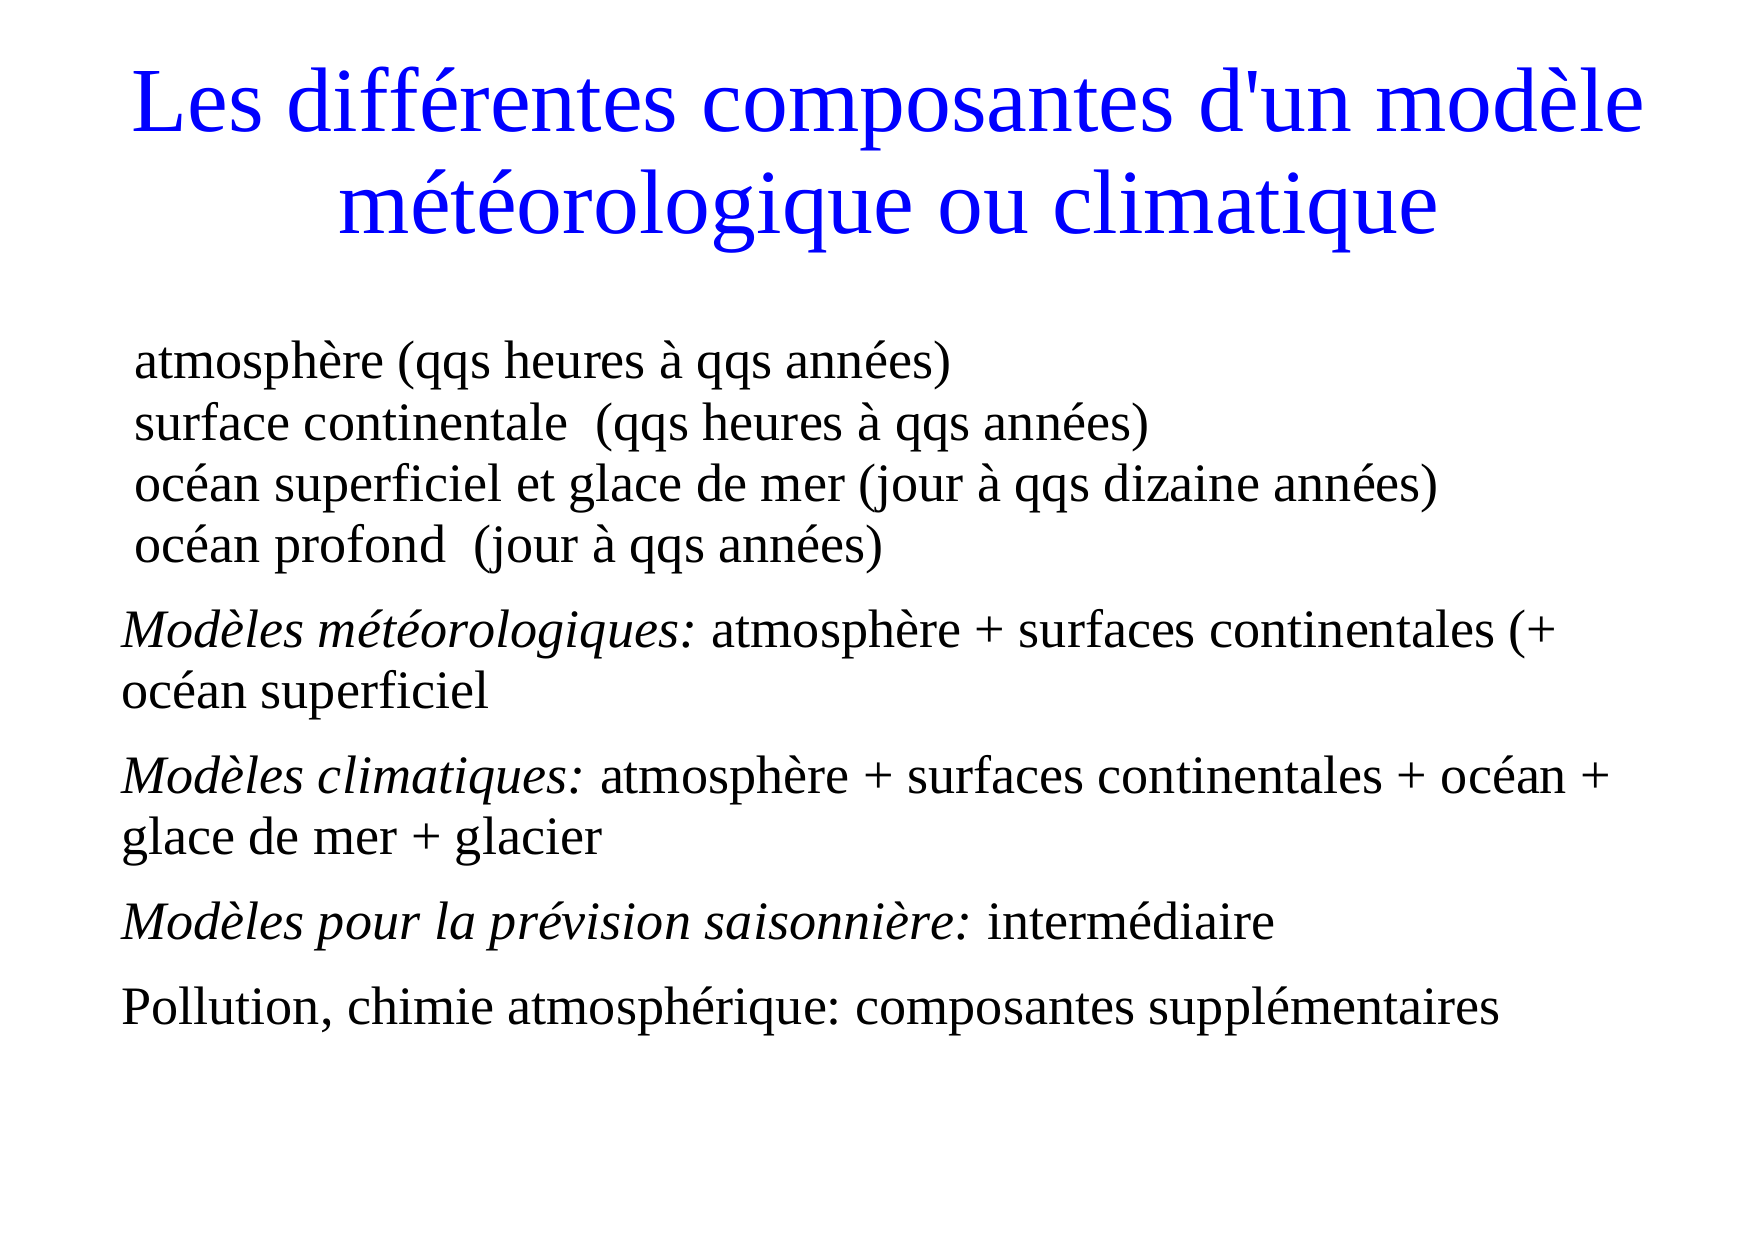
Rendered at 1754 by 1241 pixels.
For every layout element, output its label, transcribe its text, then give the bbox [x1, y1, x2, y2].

text_box atmosphère (qqs heures à qqs années) surface continentale (qqs heures à qqs années) océan superficiel et glace de mer (jour à qqs dizaine années) océan profond (jour à qqs années) Modèles météorologiques: atmosphère + surfaces continentales (+ océan superficiel Modèles climatiques: atmosphère + surfaces continentales + océan + glace de mer + glacier Modèles pour la prévision saisonnière: intermédiaire Pollution, chimie atmosphérique: composantes supplémentaires [121, 330, 1687, 1122]
text_box Les différentes composantes d'un modèle météorologique ou climatique [90, 42, 1689, 261]
